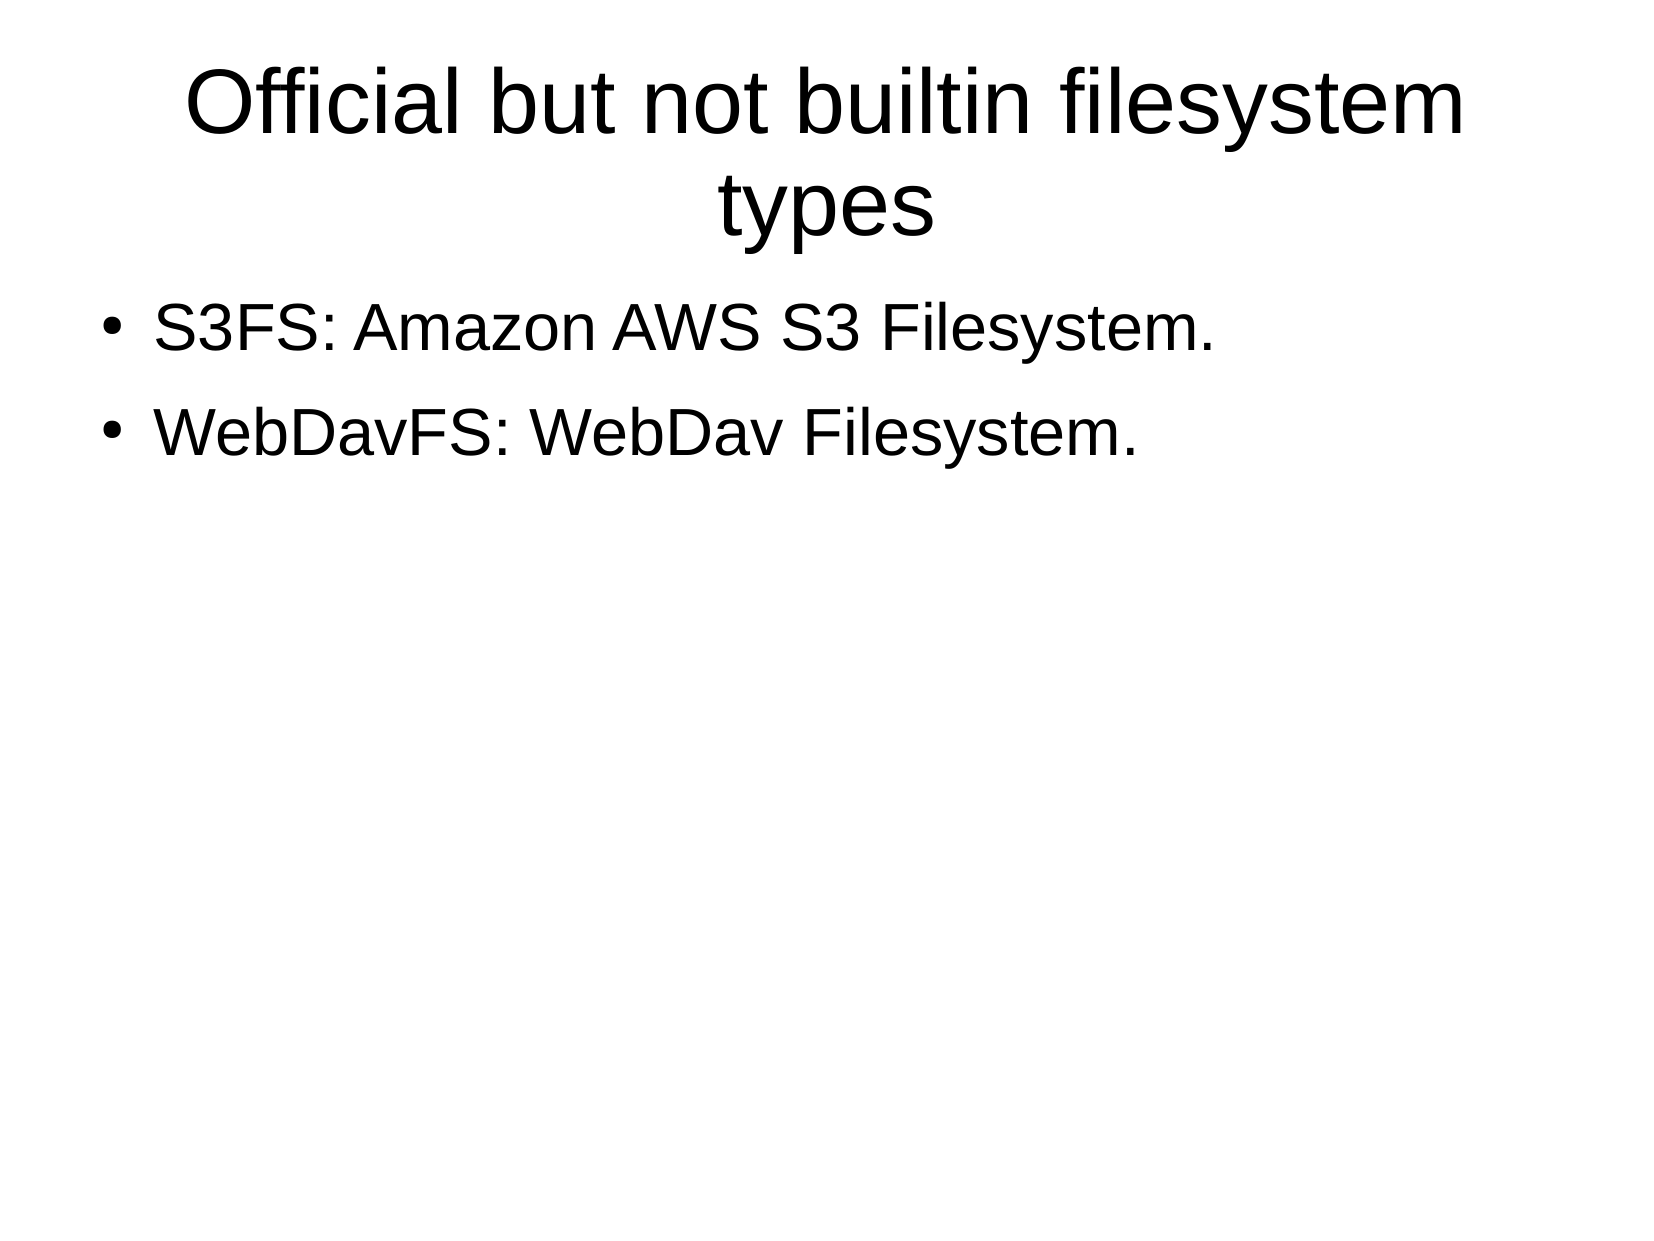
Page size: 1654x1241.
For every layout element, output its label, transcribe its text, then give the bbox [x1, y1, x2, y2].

title Official but not builtin filesystem types [82, 49, 1571, 257]
text_box [82, 290, 1571, 1010]
